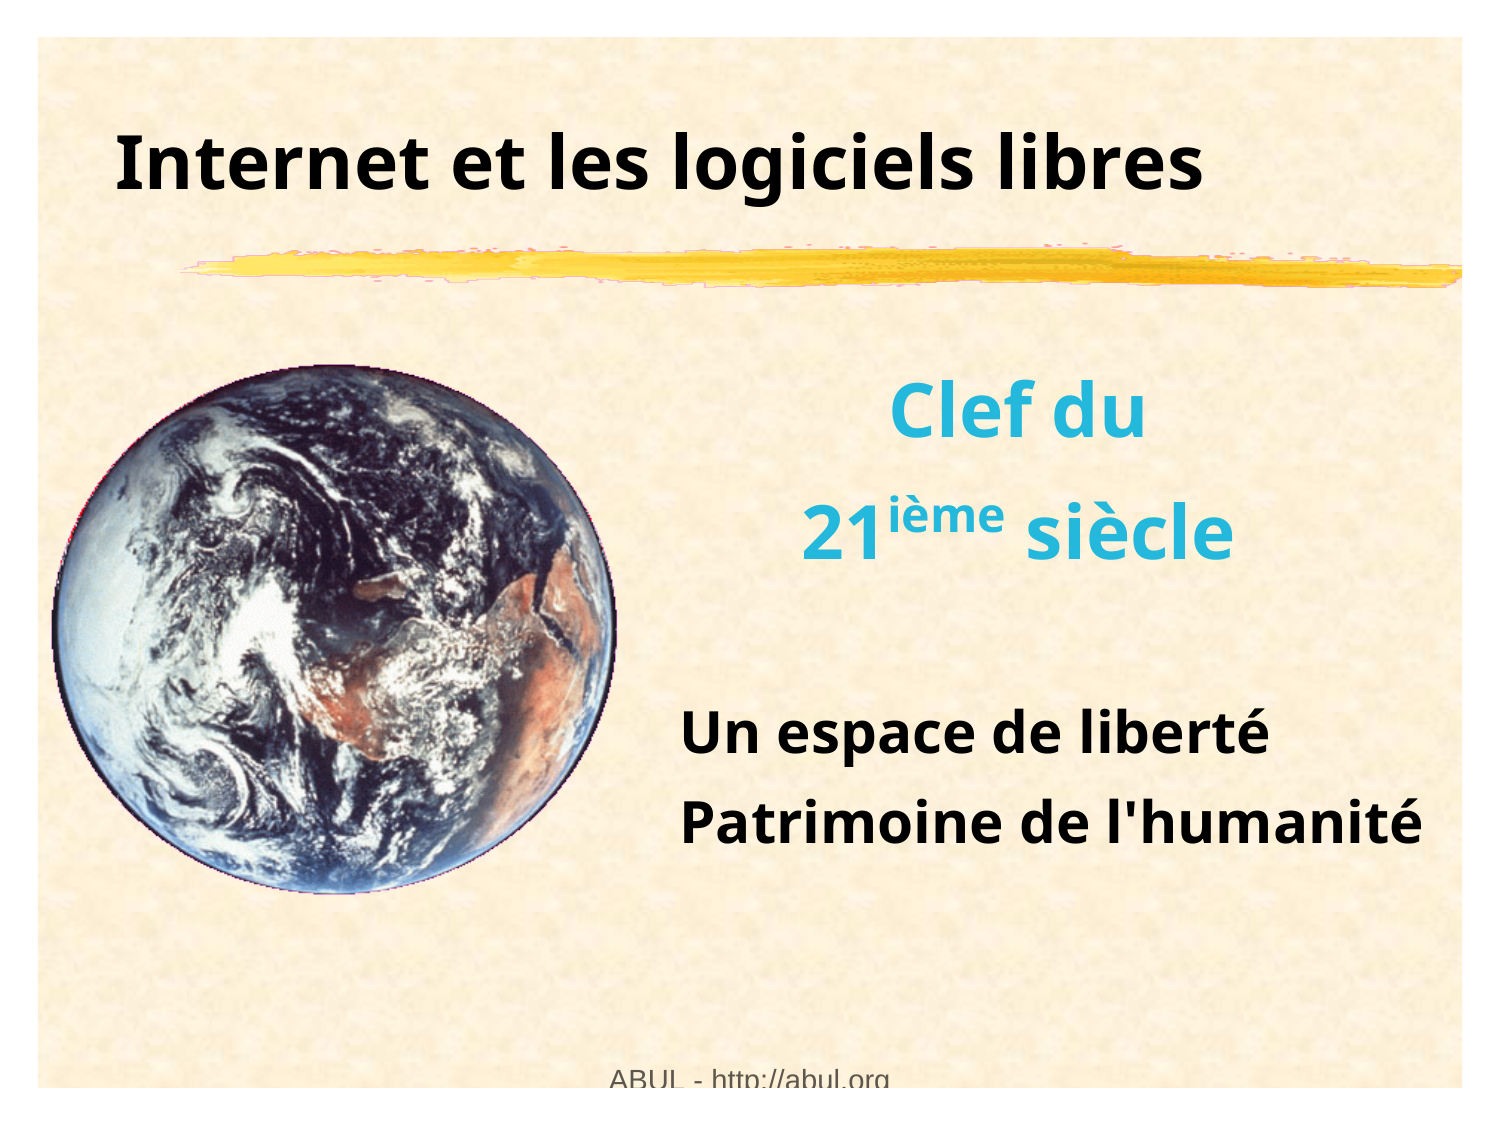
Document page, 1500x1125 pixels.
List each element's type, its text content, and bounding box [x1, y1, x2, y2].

picture [806, 1076, 813, 1088]
picture [633, 1072, 642, 1078]
picture [633, 1081, 643, 1088]
picture [748, 1076, 755, 1088]
picture [37, 37, 1463, 1088]
picture [716, 1076, 723, 1088]
picture [878, 1076, 886, 1088]
picture [852, 1076, 860, 1088]
picture [788, 1082, 795, 1088]
title Internet et les logiciels libres [101, 72, 1427, 248]
list Un espace de liberté Patrimoine de l'humanité [646, 683, 1500, 917]
picture [732, 1076, 737, 1088]
picture [614, 1073, 621, 1082]
picture [612, 1084, 624, 1088]
text_box Clef du 21ième siècle [673, 371, 1365, 570]
